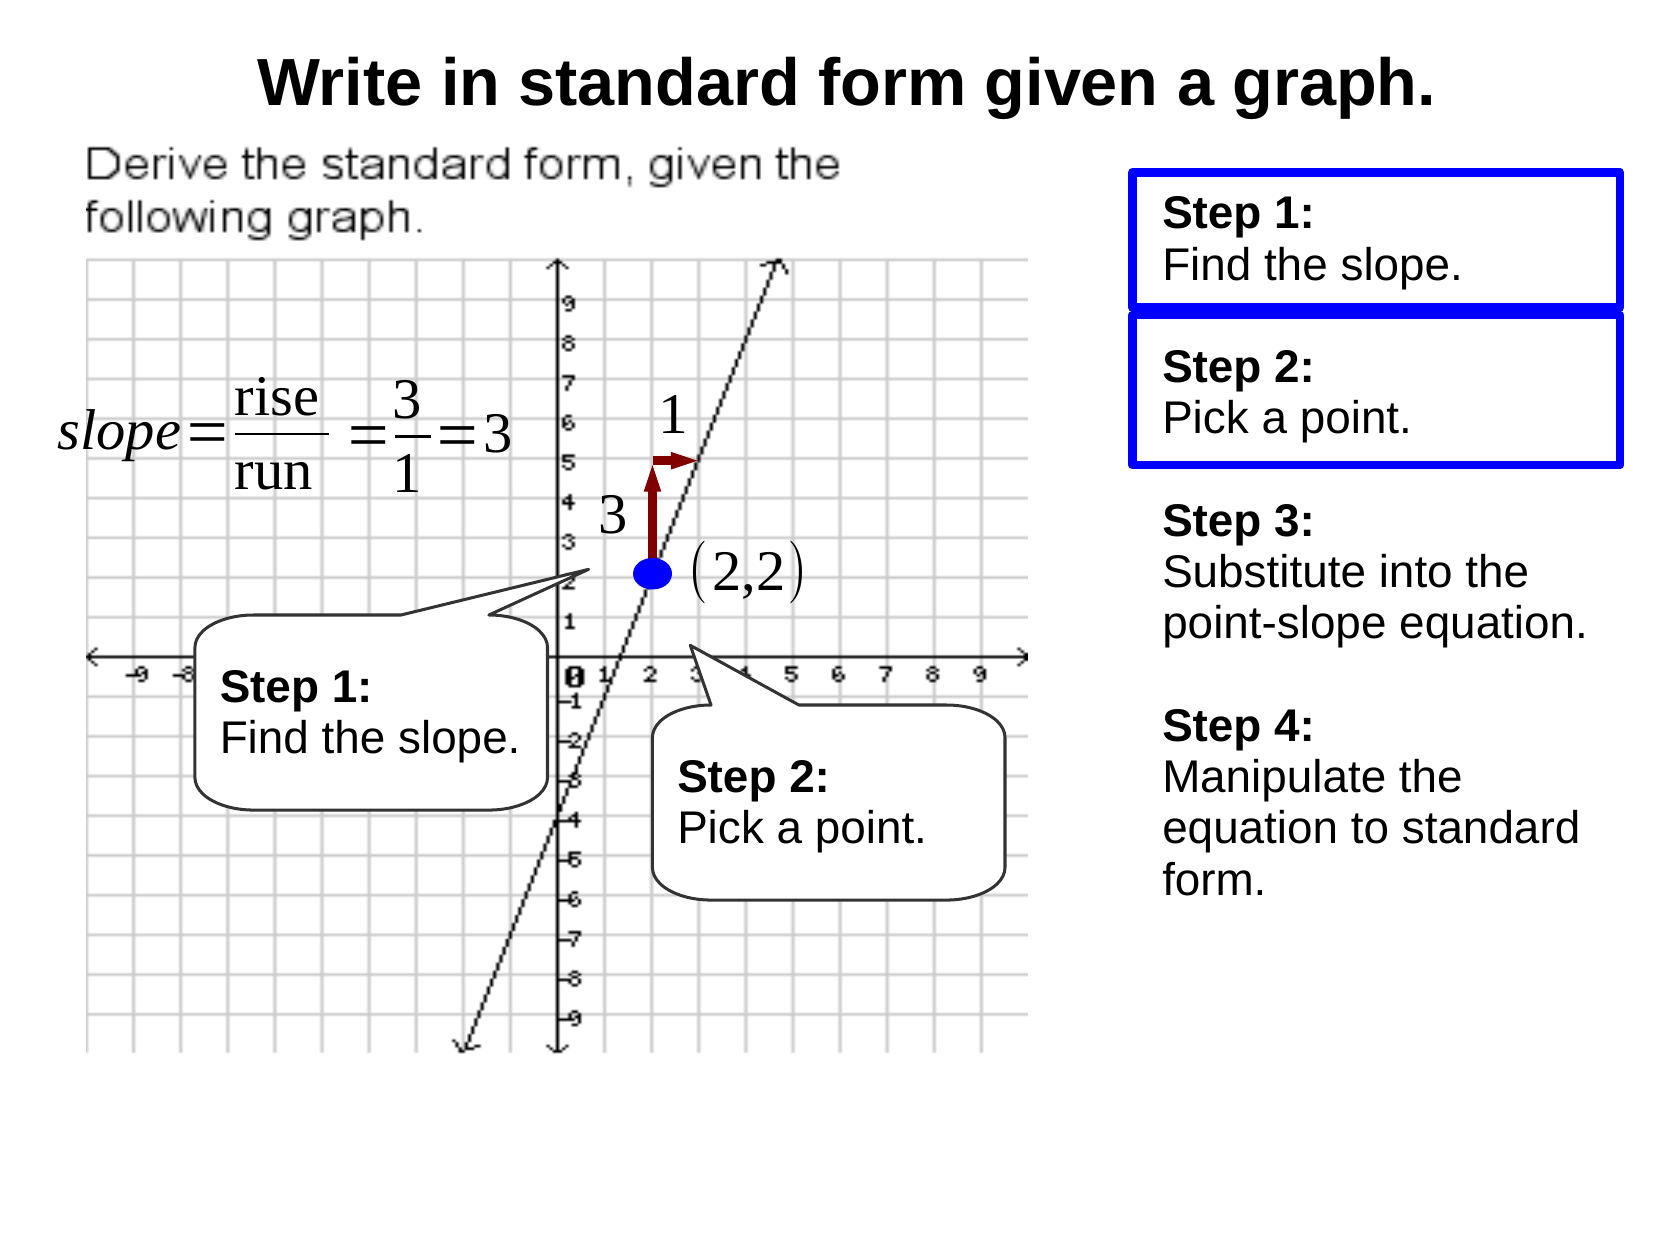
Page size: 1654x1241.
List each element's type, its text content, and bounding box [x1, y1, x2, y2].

chart [592, 482, 635, 548]
text_box [637, 562, 668, 586]
text_box Step 1: Find the slope. Step 2: Pick a point. Step 3: Substitute into the point-slope equation. Step 4: Manipulate the equation to standard form. [1147, 319, 1616, 461]
text_box Write in standard form given a graph. [120, 37, 1576, 128]
text_box Step 1: Find the slope. Step 2: Pick a point. Step 3: Substitute into the point-slope equation. Step 4: Manipulate the equation to standard form. [1147, 180, 1628, 1241]
chart [48, 364, 519, 506]
chart [682, 540, 814, 606]
text_box Step 1: Find the slope. [194, 569, 589, 811]
chart [652, 382, 695, 448]
text_box Step 1: Find the slope. Step 2: Pick a point. Step 3: Substitute into the point-slope equation. Step 4: Manipulate the equation to standard form. [1147, 180, 1616, 303]
picture [86, 127, 1028, 1081]
text_box Step 2: Pick a point. [652, 645, 1006, 901]
